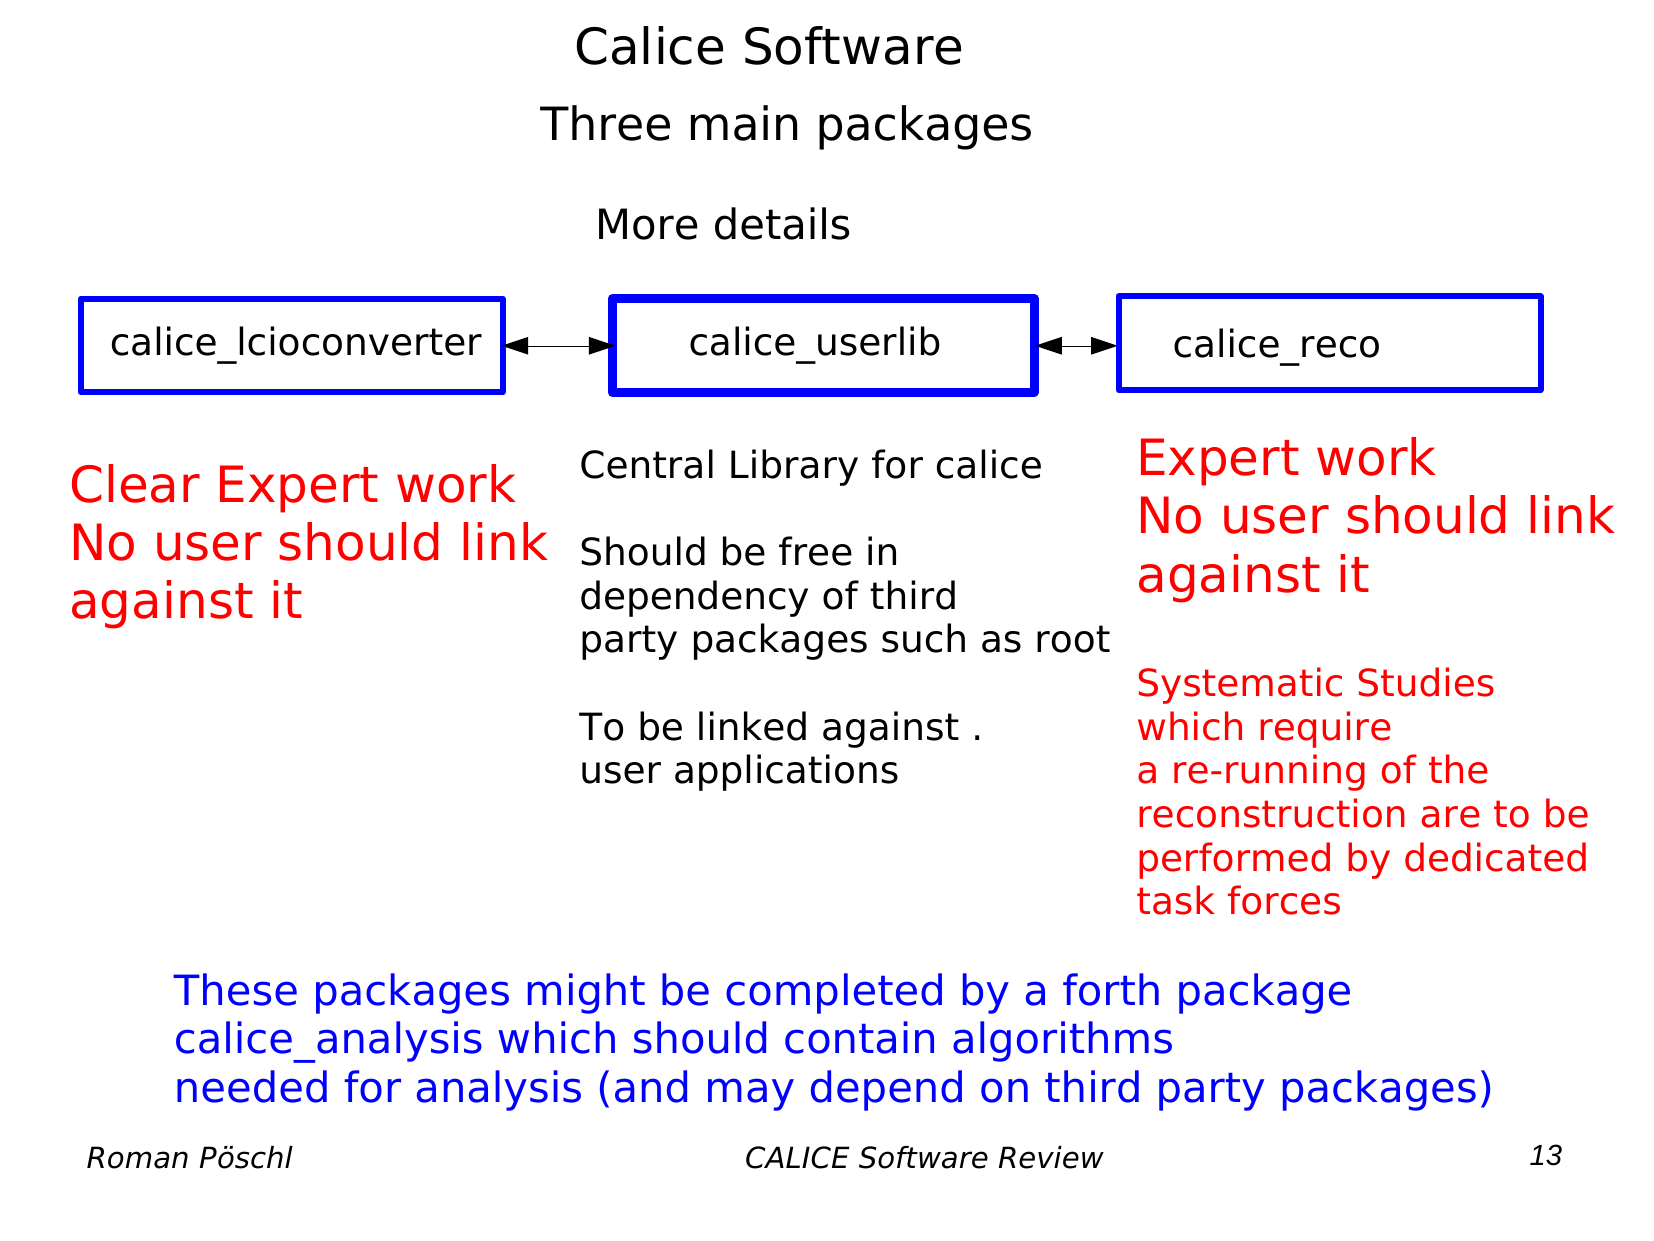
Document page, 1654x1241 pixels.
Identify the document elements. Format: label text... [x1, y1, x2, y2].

text_box Clear Expert work No user should link against it [69, 455, 538, 631]
text_box calice_reco [1172, 322, 1378, 366]
text_box calice_lcioconverter [109, 320, 475, 365]
text_box Calice Software [574, 18, 956, 77]
text_box Central Library for calice Should be free in dependency of third party packages such as root To be linked against . user applications [579, 444, 1100, 793]
text_box calice_userlib [688, 320, 937, 365]
text_box These packages might be completed by a forth package calice_analysis which should contain algorithms needed for analysis (and may depend on third party packages) [173, 966, 1493, 1112]
text_box Three main packages More details [396, 94, 1146, 250]
text_box Expert work No user should link against it Systematic Studies which require a re-running of the reconstruction are to be performed by dedicated task forces [1136, 429, 1605, 924]
